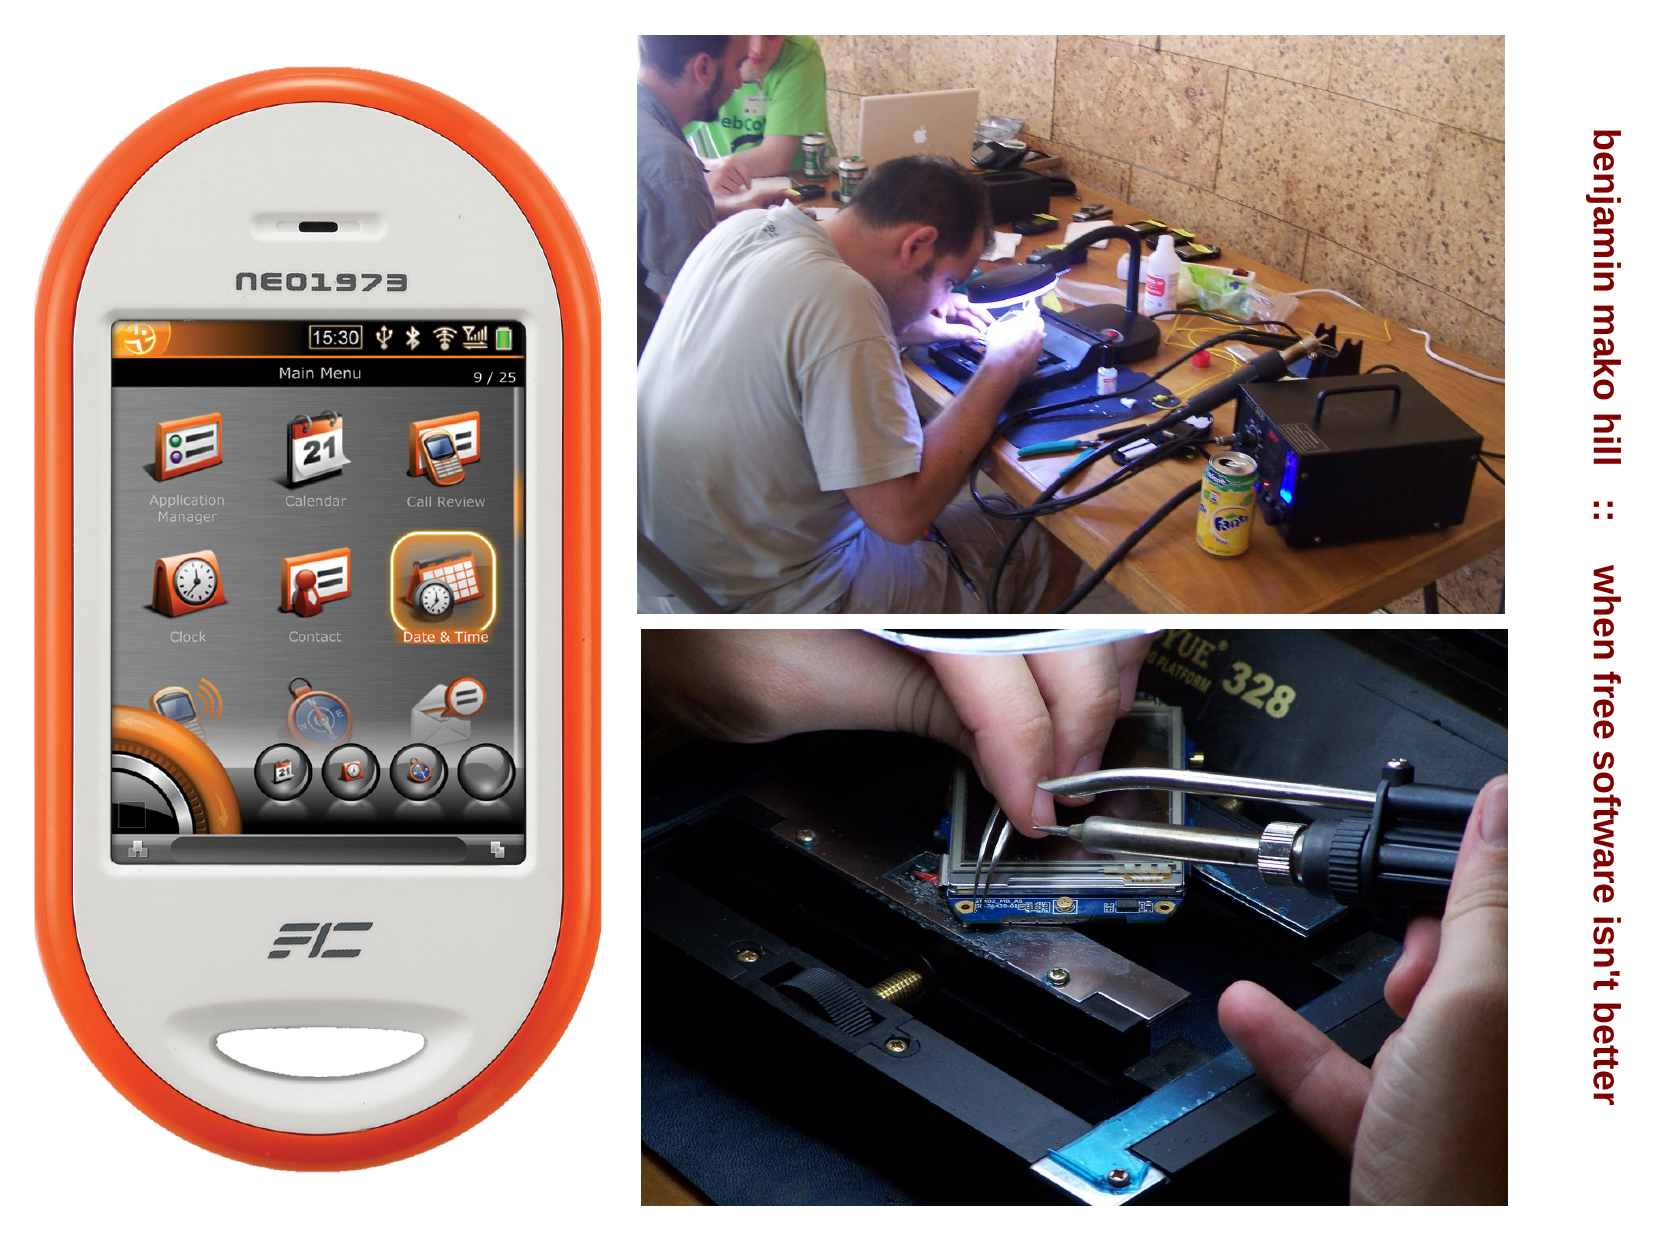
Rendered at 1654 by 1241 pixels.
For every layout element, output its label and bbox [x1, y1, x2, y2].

picture [637, 35, 1505, 614]
picture [0, 43, 633, 1192]
picture [641, 629, 1508, 1206]
